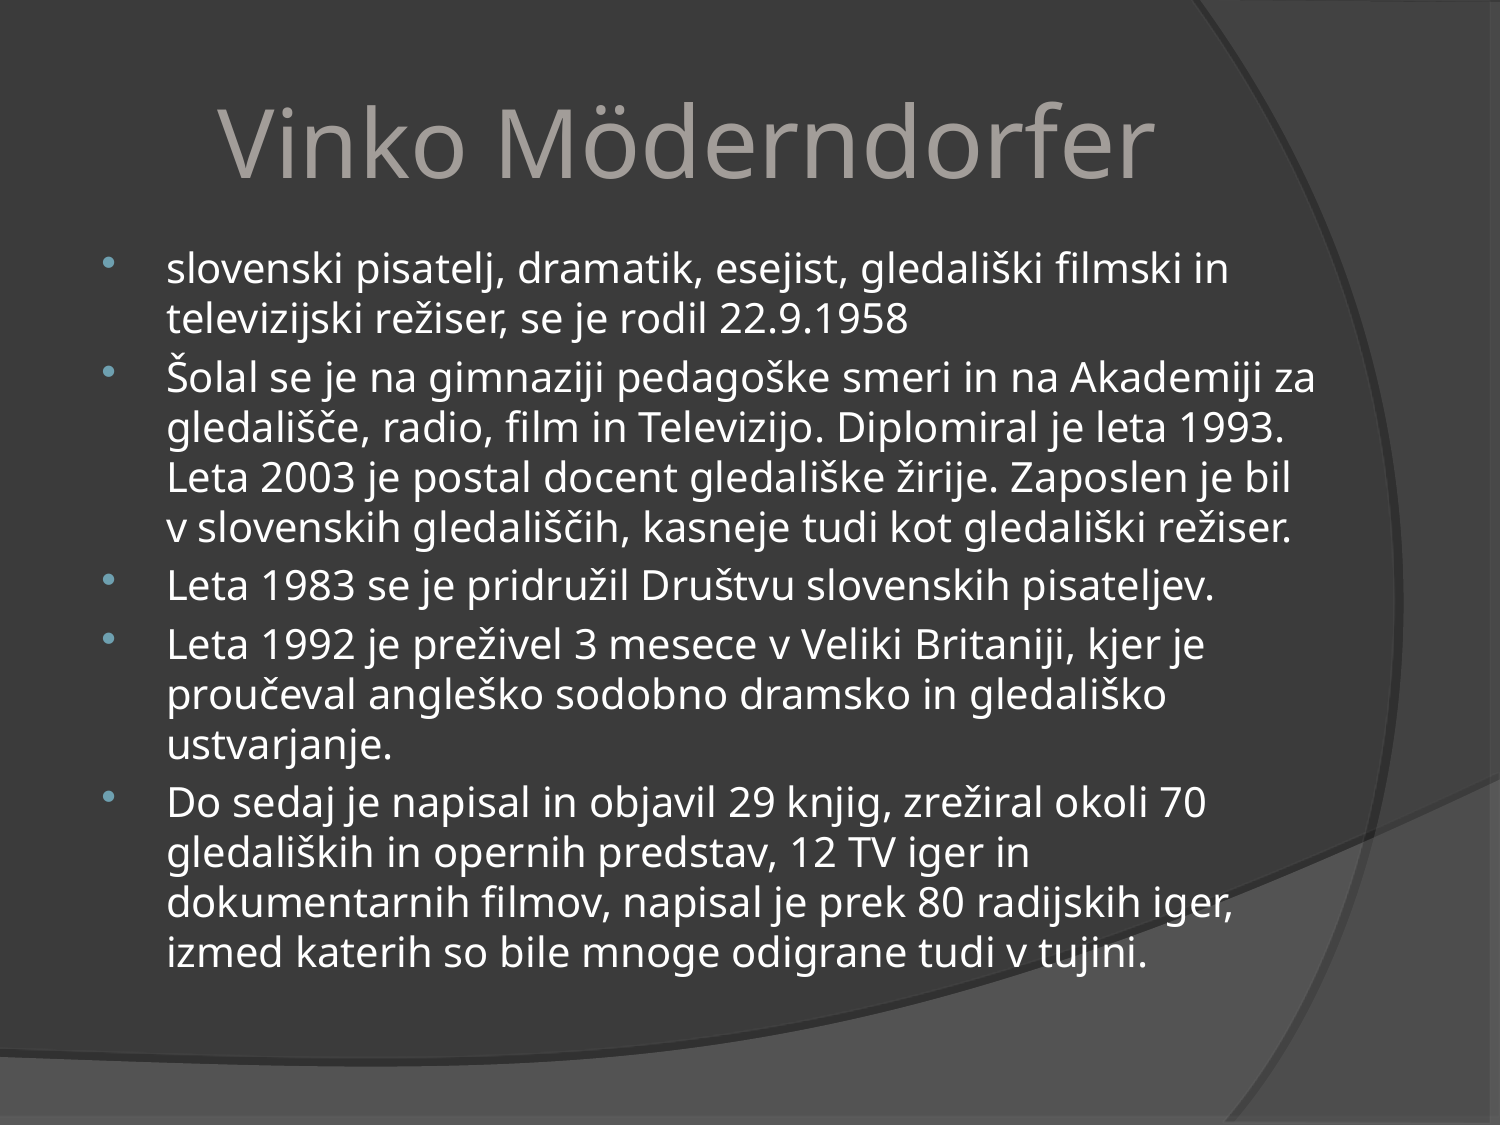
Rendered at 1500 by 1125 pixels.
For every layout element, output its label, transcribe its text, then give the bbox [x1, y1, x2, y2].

title Vinko Möderndorfer [75, 45, 1300, 233]
list slovenski pisatelj, dramatik, esejist, gledališki filmski in televizijski režiser, se je rodil 22.9.1958 Šolal se je na gimnaziji pedagoške smeri in na Akademiji za gledališče, radio, film in Televizijo. Diplomiral je leta 1993. Leta 2003 je postal docent gledališke žirije. Zaposlen je bil v slovenskih gledališčih, kasneje tudi kot gledališki režiser. Leta 1983 se je pridružil Društvu slovenskih pisateljev. Leta 1992 je preživel 3 mesece v Veliki Britaniji, kjer je proučeval angleško sodobno dramsko in gledališko ustvarjanje. Do sedaj je napisal in objavil 29 knjig, zrežiral okoli 70 gledaliških in opernih predstav, 12 TV iger in dokumentarnih filmov, napisal je prek 80 radijskih iger, izmed katerih so bile mnoge odigrane tudi v tujini. [82, 234, 1336, 1032]
